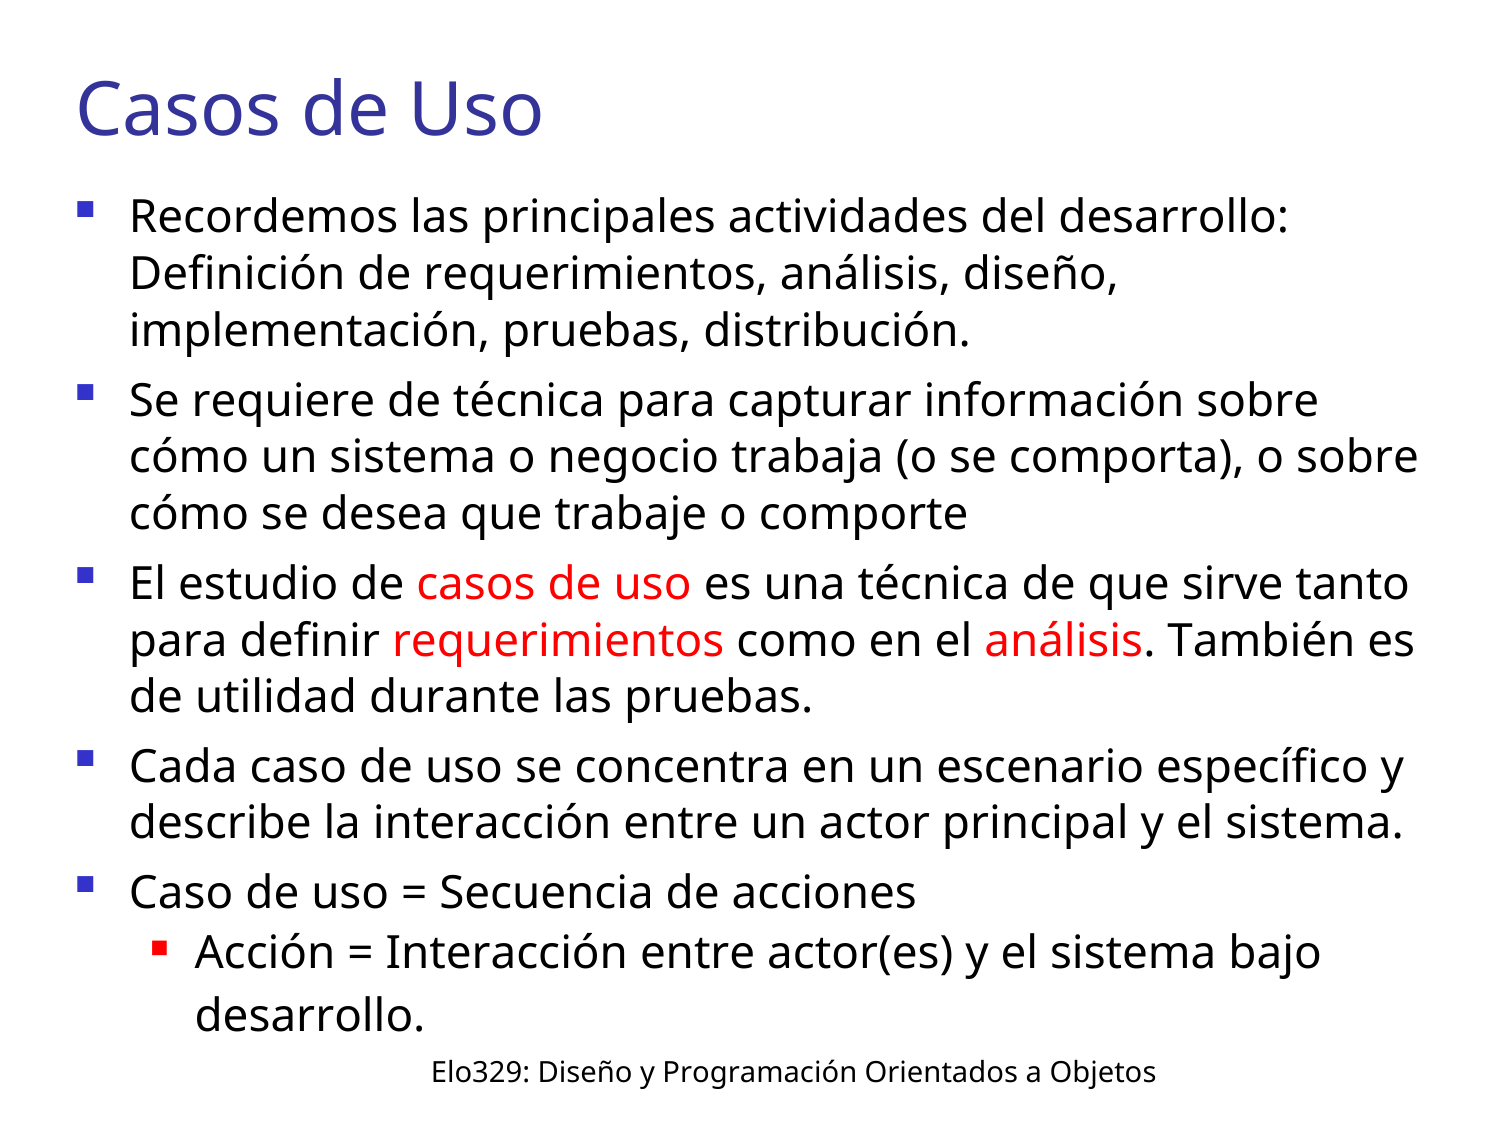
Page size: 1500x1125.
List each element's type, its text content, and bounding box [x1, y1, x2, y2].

list Recordemos las principales actividades del desarrollo: Definición de requerimientos, análisis, diseño, implementación, pruebas, distribución. Se requiere de técnica para capturar información sobre cómo un sistema o negocio trabaja (o se comporta), o sobre cómo se desea que trabaje o comporte El estudio de casos de uso es una técnica de que sirve tanto para definir requerimientos como en el análisis. También es de utilidad durante las pruebas. Cada caso de uso se concentra en un escenario específico y describe la interacción entre un actor principal y el sistema. Caso de uso = Secuencia de acciones Acción = Interacción entre actor(es) y el sistema bajo desarrollo. [75, 187, 1442, 1051]
title Casos de Uso [75, 25, 1449, 188]
